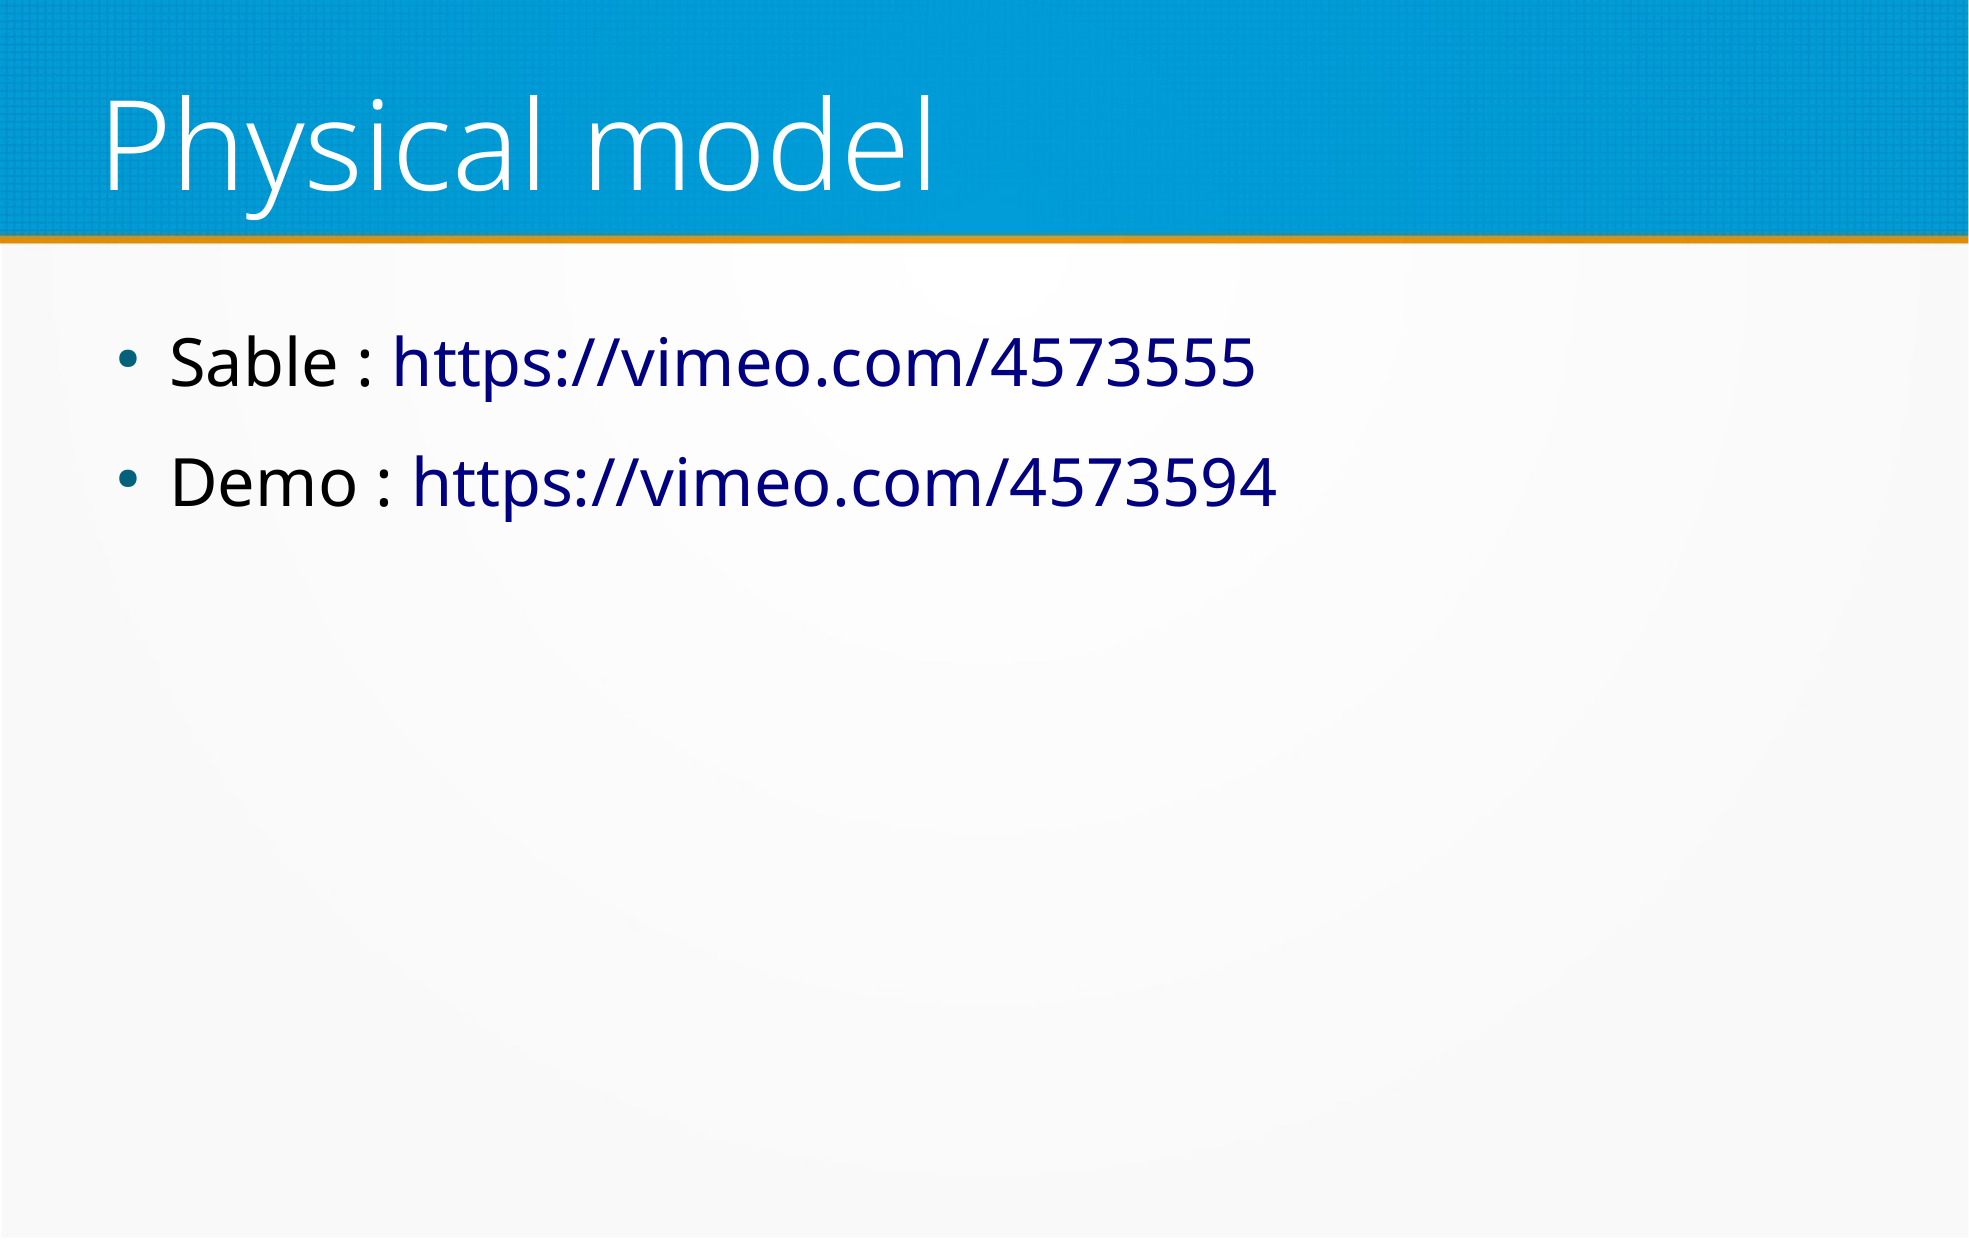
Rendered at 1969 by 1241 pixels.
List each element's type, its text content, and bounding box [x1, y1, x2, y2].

list Sable : https://vimeo.com/4573555 Demo : https://vimeo.com/4573594 [98, 315, 1861, 1081]
title Physical model [98, 19, 1870, 227]
picture [0, 233, 1969, 1241]
